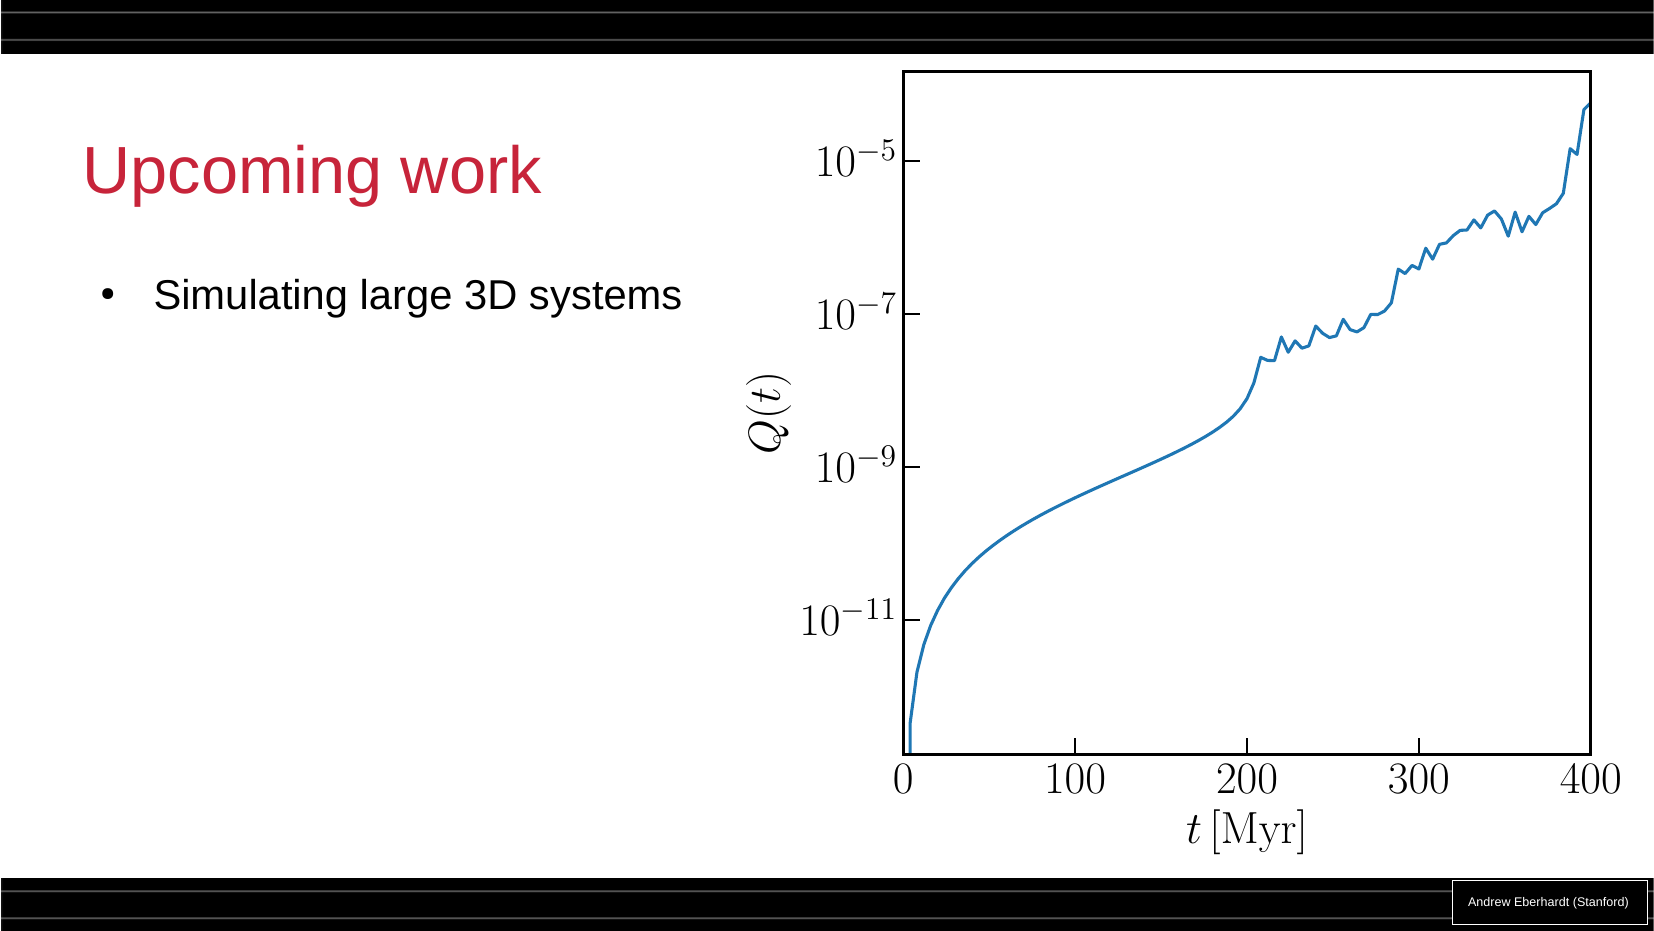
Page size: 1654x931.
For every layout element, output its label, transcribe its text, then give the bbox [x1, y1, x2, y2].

title Upcoming work [82, 92, 731, 249]
picture [731, 56, 1638, 871]
picture [1, 0, 1654, 54]
picture [1, 878, 1654, 931]
list Simulating large 3D systems [82, 271, 731, 851]
text_box Andrew Eberhardt (Stanford) [1452, 880, 1648, 925]
